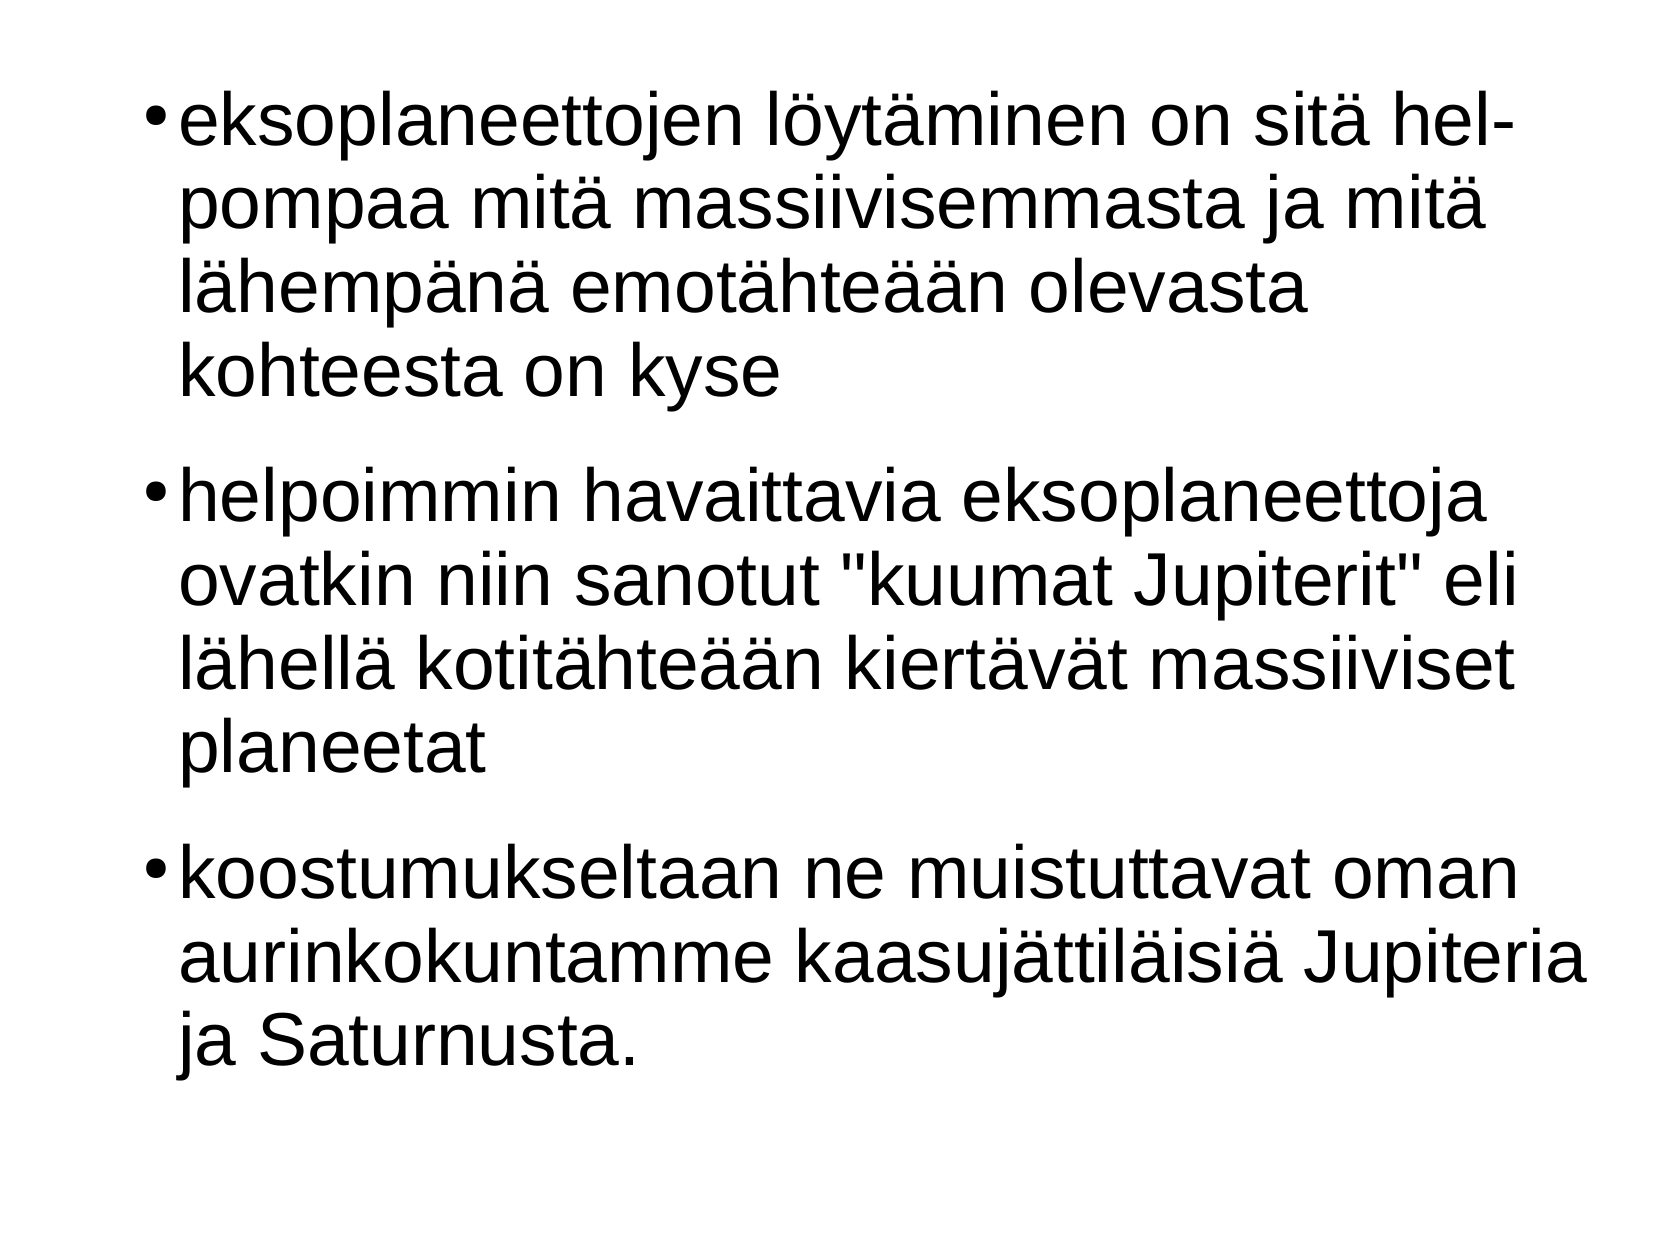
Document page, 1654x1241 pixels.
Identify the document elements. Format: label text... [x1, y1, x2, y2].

text_box eksoplaneettojen löytäminen on sitä hel-pompaa mitä massiivisemmasta ja mitä lähempänä emotähteään olevasta kohteesta on kyse helpoimmin havaittavia eksoplaneettoja ovatkin niin sanotut "kuumat Jupiterit" eli lähellä kotitähteään kiertävät massiiviset planeetat koostumukseltaan ne muistuttavat oman aurinkokuntamme kaasujättiläisiä Jupiteria ja Saturnusta. [127, 71, 1617, 1241]
